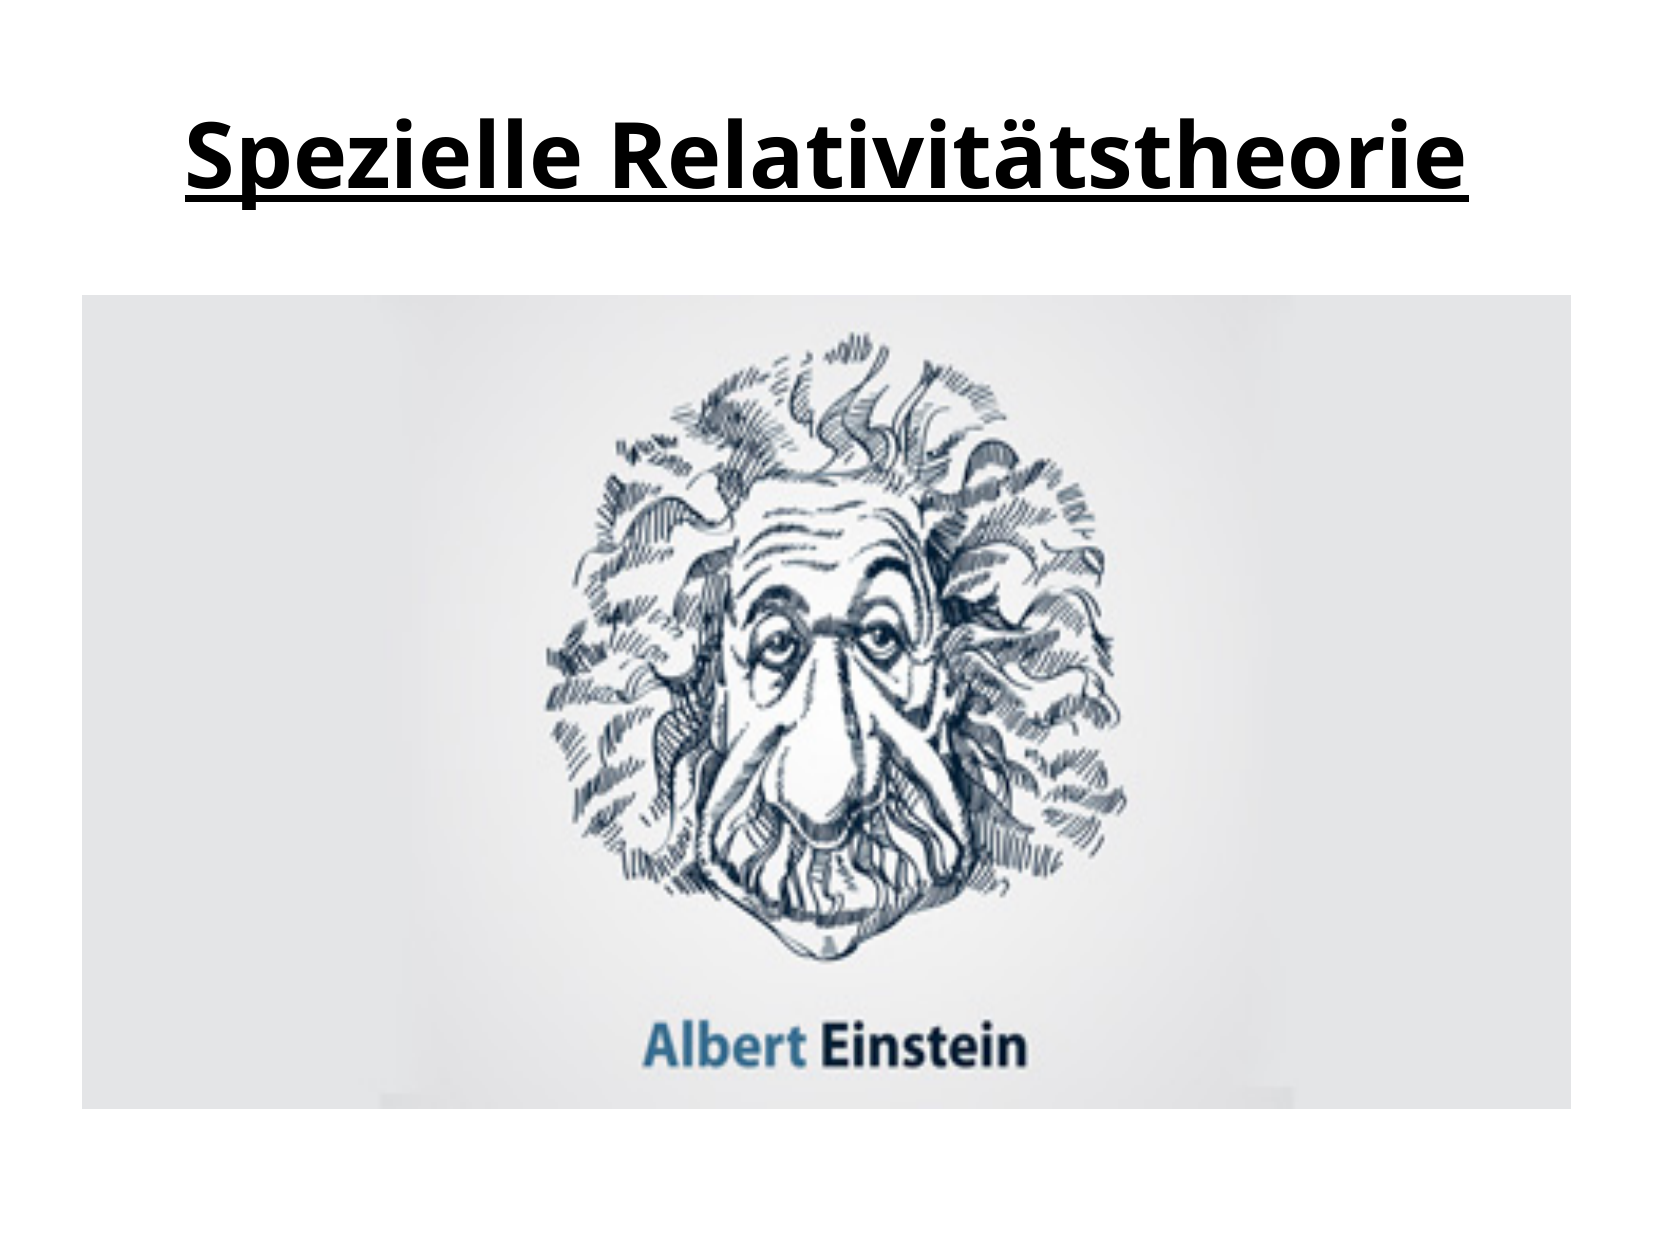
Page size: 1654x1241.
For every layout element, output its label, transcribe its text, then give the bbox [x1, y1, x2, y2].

picture [82, 295, 1571, 1109]
title Spezielle Relativitätstheorie [82, 49, 1571, 257]
